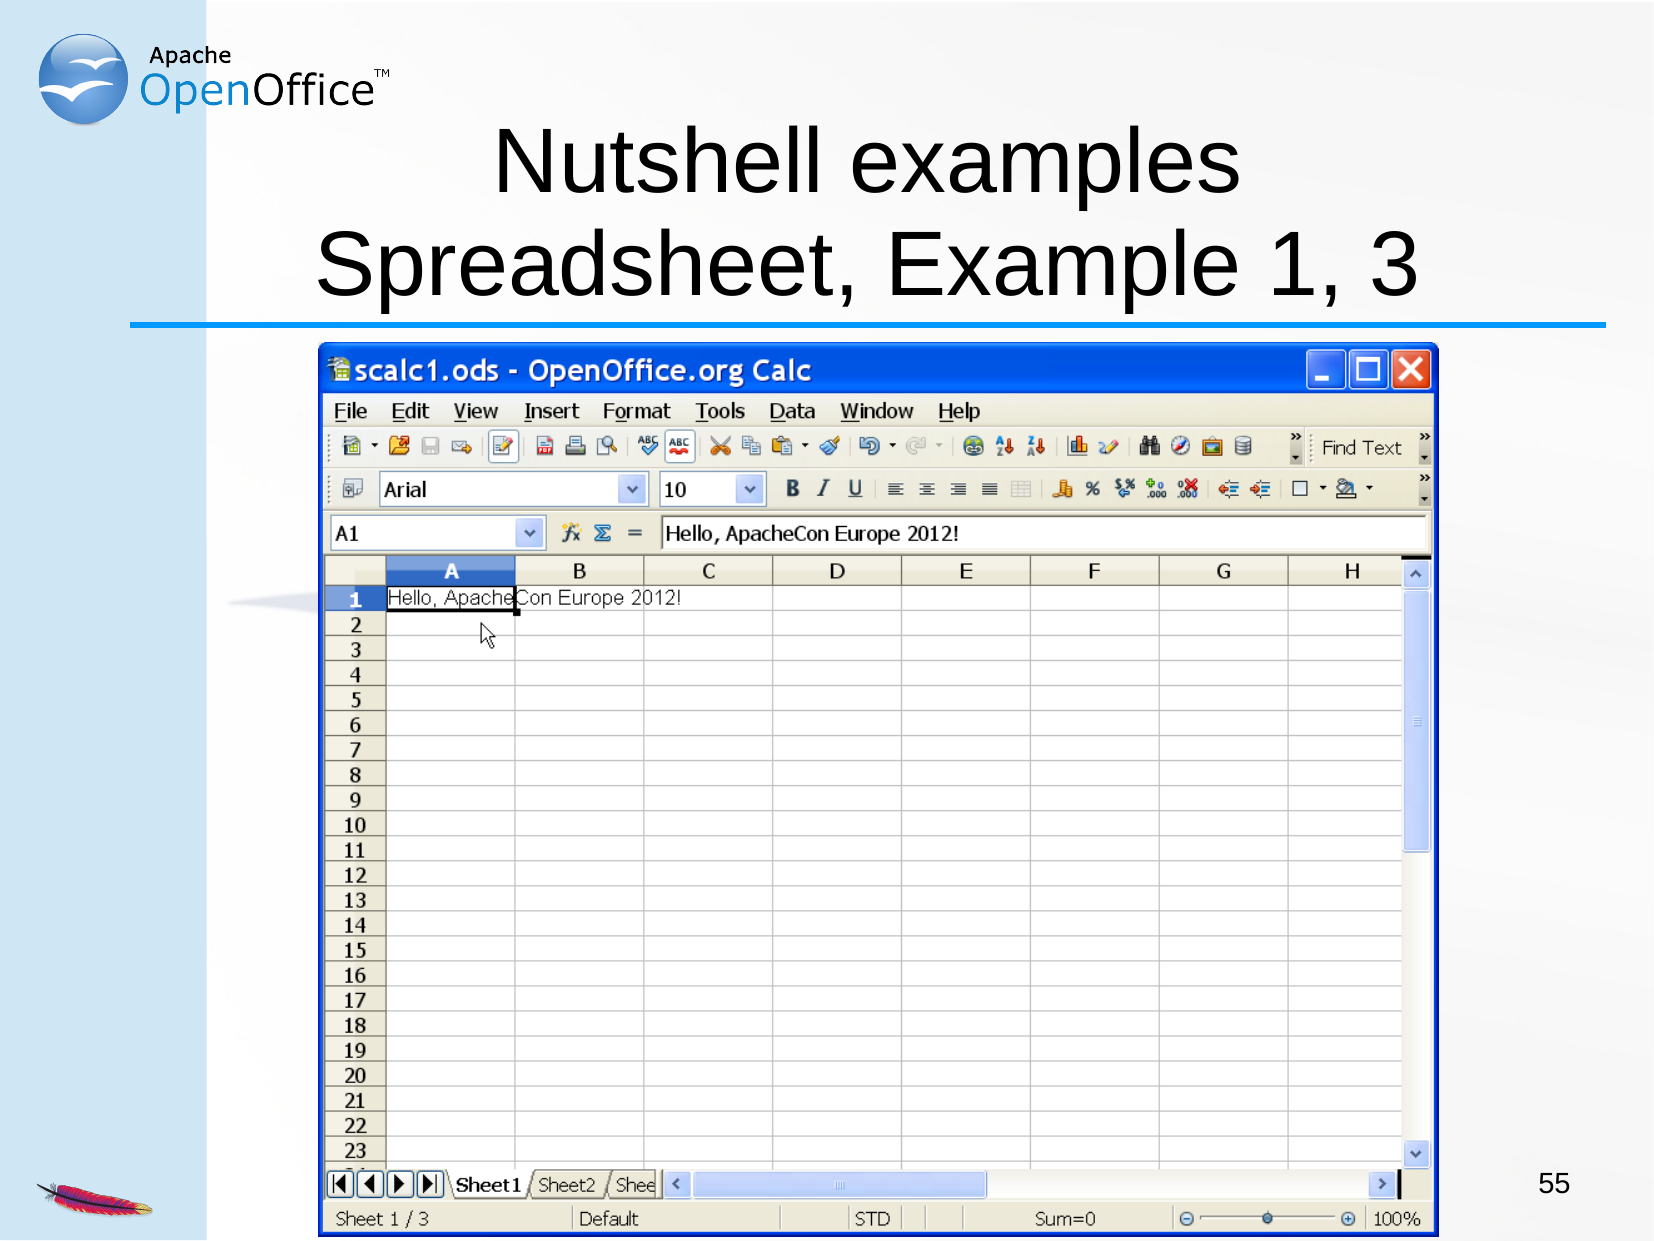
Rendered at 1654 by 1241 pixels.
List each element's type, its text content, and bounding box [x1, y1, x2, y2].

picture [35, 2, 1654, 1241]
picture [35, 1181, 154, 1219]
title Nutshell examples Spreadsheet, Example 1, 3 [165, 108, 1571, 316]
